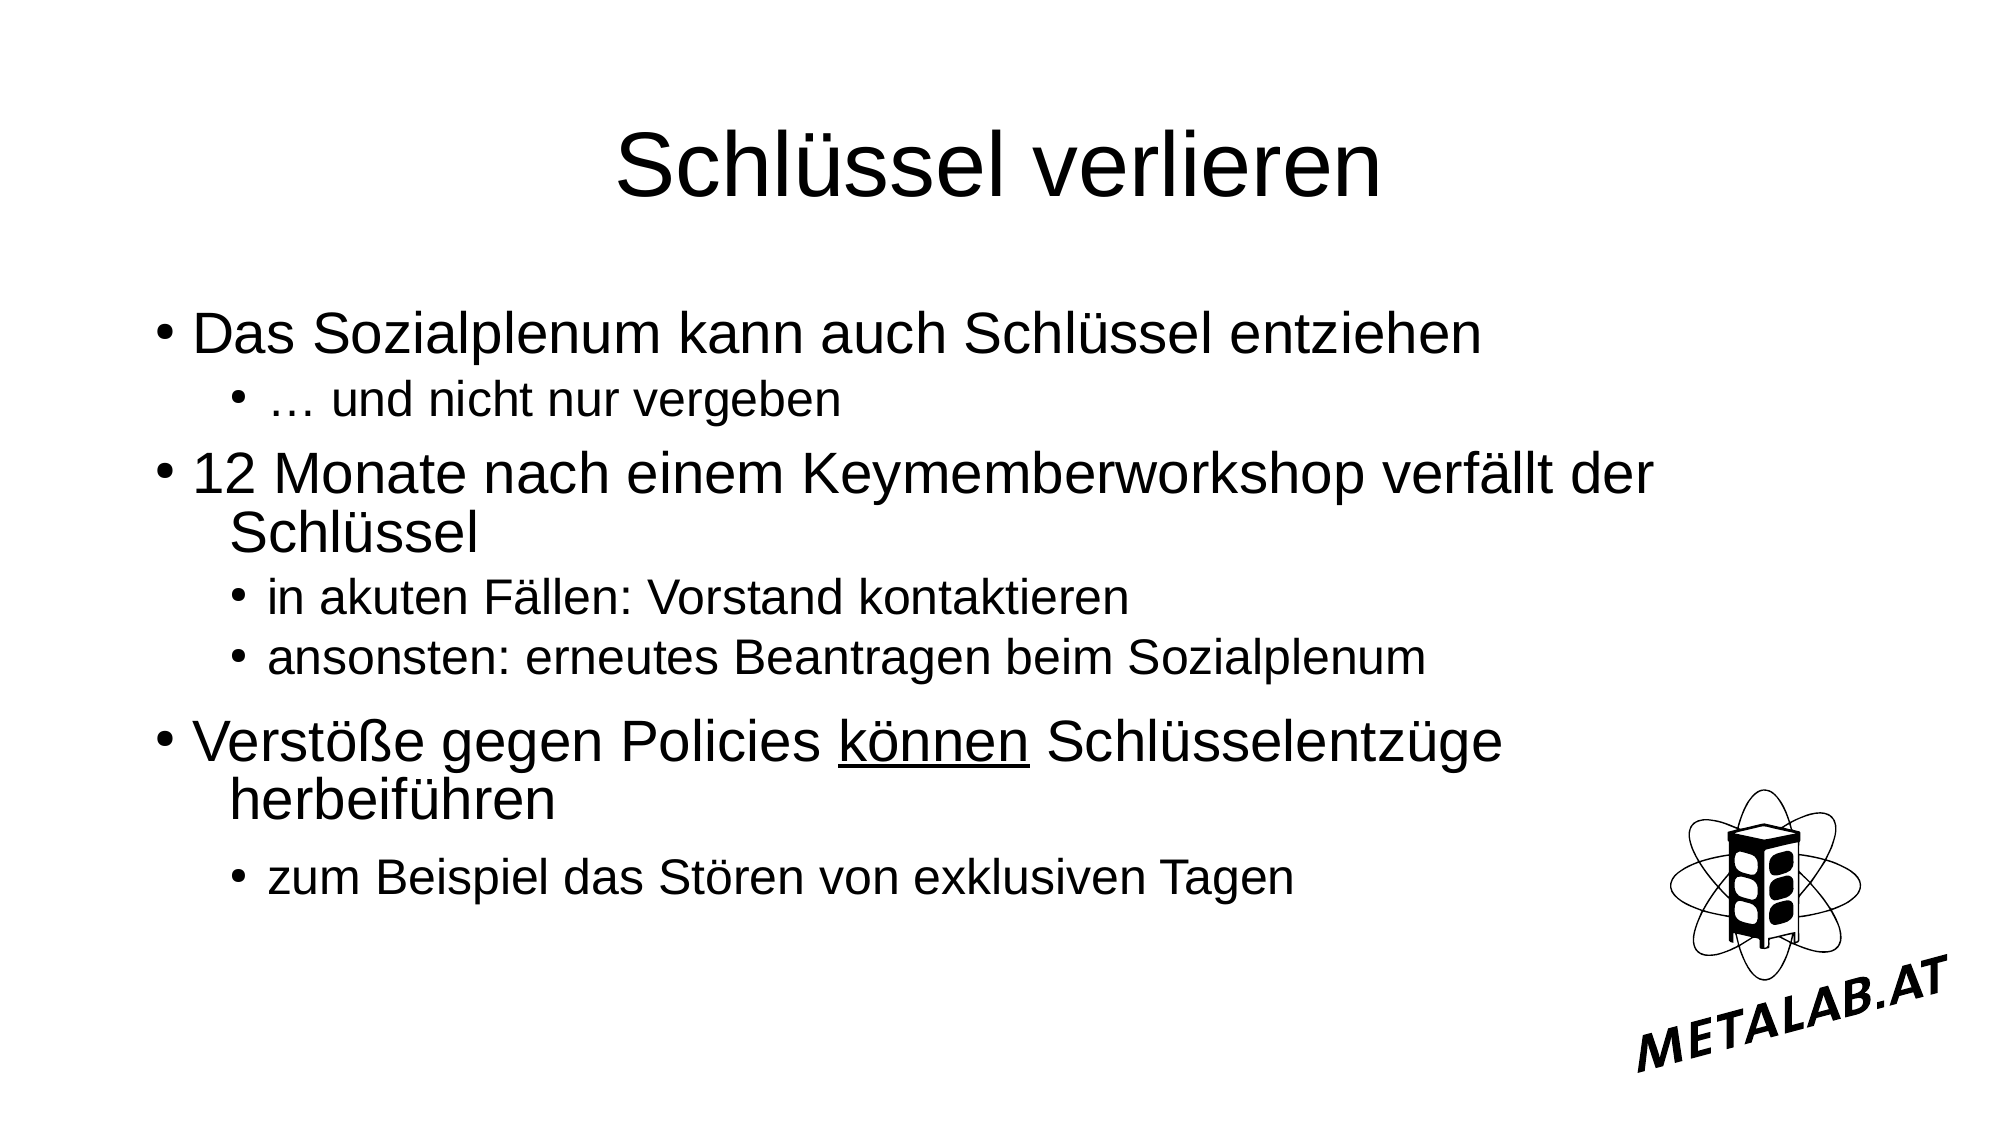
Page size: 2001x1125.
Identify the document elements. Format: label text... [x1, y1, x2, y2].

list Das Sozialplenum kann auch Schlüssel entziehen … und nicht nur vergeben 12 Monate nach einem Keymemberworkshop verfällt der Schlüssel in akuten Fällen: Vorstand kontaktieren ansonsten: erneutes Beantragen beim Sozialplenum Verstöße gegen Policies können Schlüsselentzüge herbeiführen zum Beispiel das Stören von exklusiven Tagen [137, 299, 1863, 1014]
title Schlüssel verlieren [137, 59, 1863, 278]
